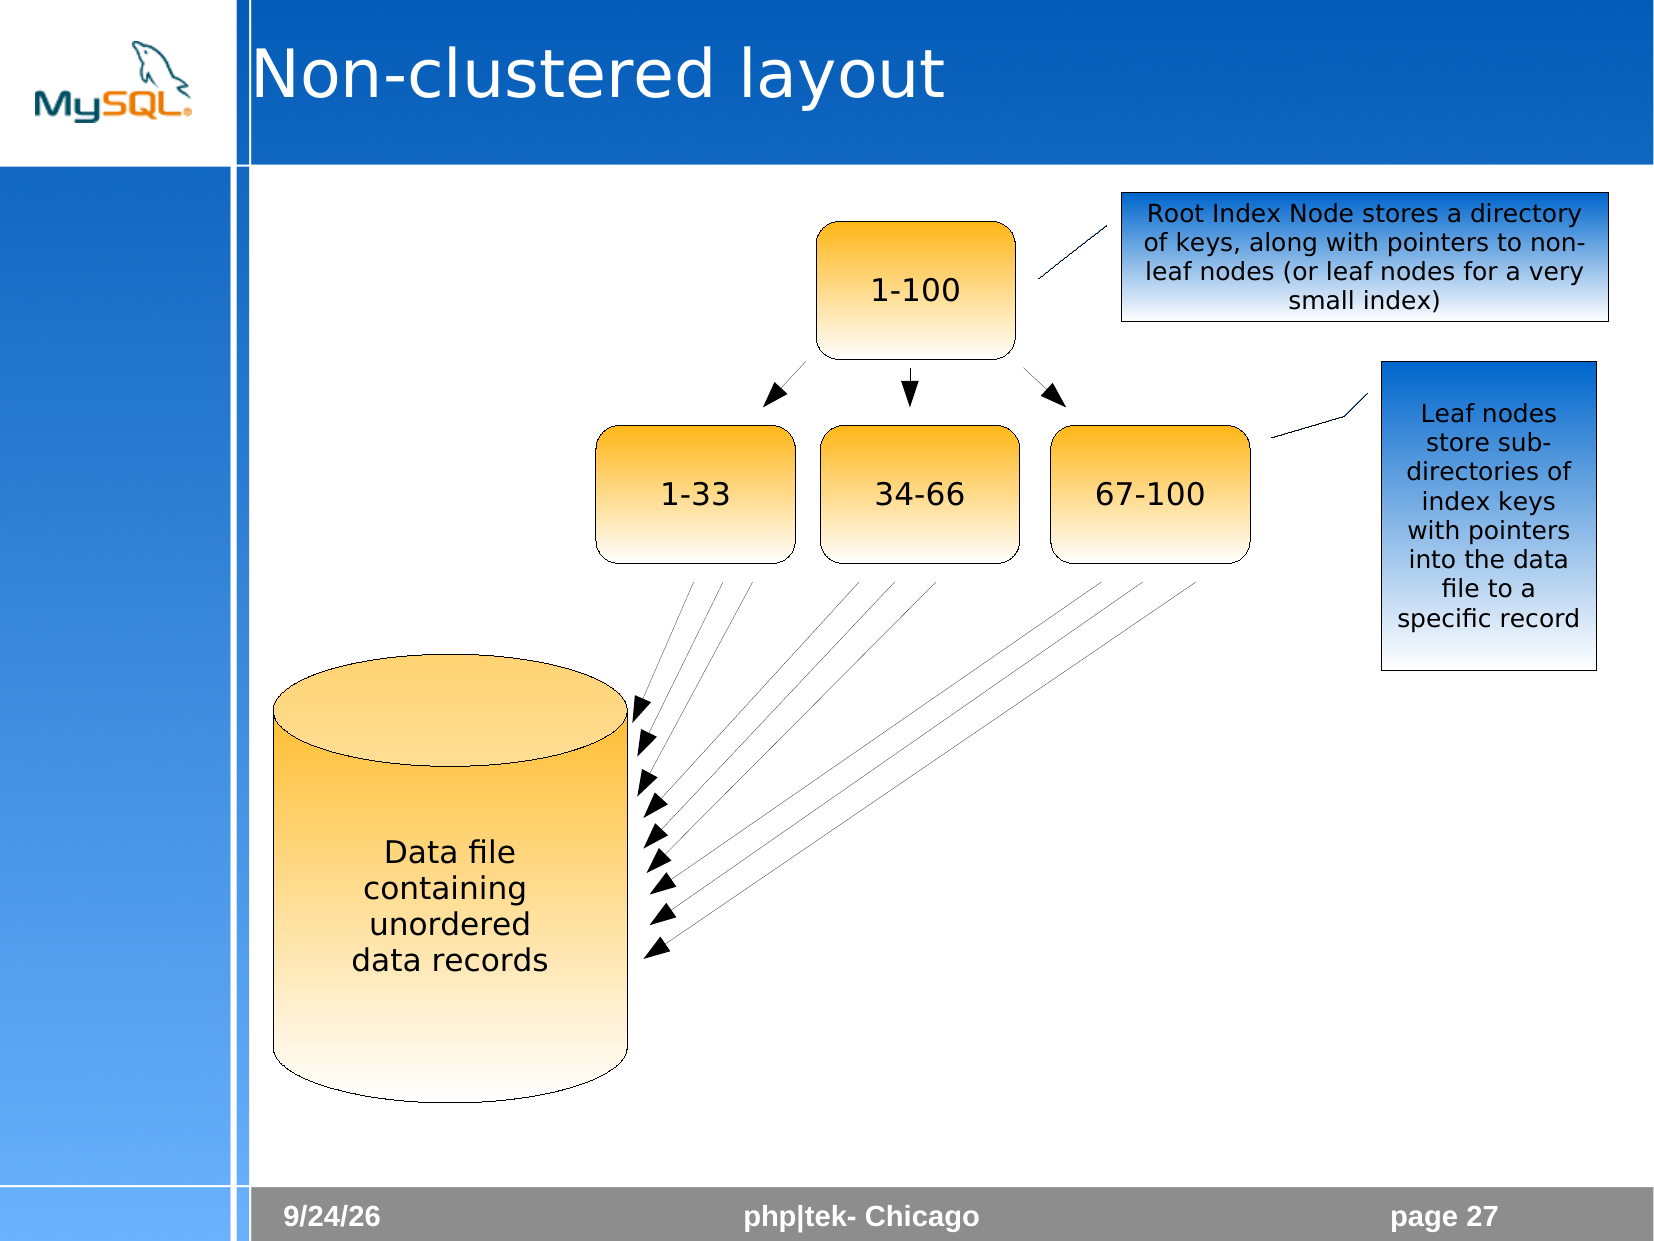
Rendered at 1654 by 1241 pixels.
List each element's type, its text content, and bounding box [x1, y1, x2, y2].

text_box Root Index Node stores a directory of keys, along with pointers to non-leaf nodes (or leaf nodes for a very small index) [1121, 193, 1608, 322]
text_box 34-66 [820, 425, 1020, 564]
text_box Leaf nodes store sub-directories of index keys with pointers into the data file to a specific record [1382, 361, 1596, 671]
title Non-clustered layout [250, 11, 1627, 137]
text_box 1-100 [816, 221, 1016, 360]
picture [35, 41, 192, 123]
text_box 67-100 [1050, 425, 1251, 564]
text_box 1-33 [595, 425, 796, 564]
picture [0, 0, 1654, 1241]
text_box Data file containing unordered data records [273, 714, 628, 1103]
